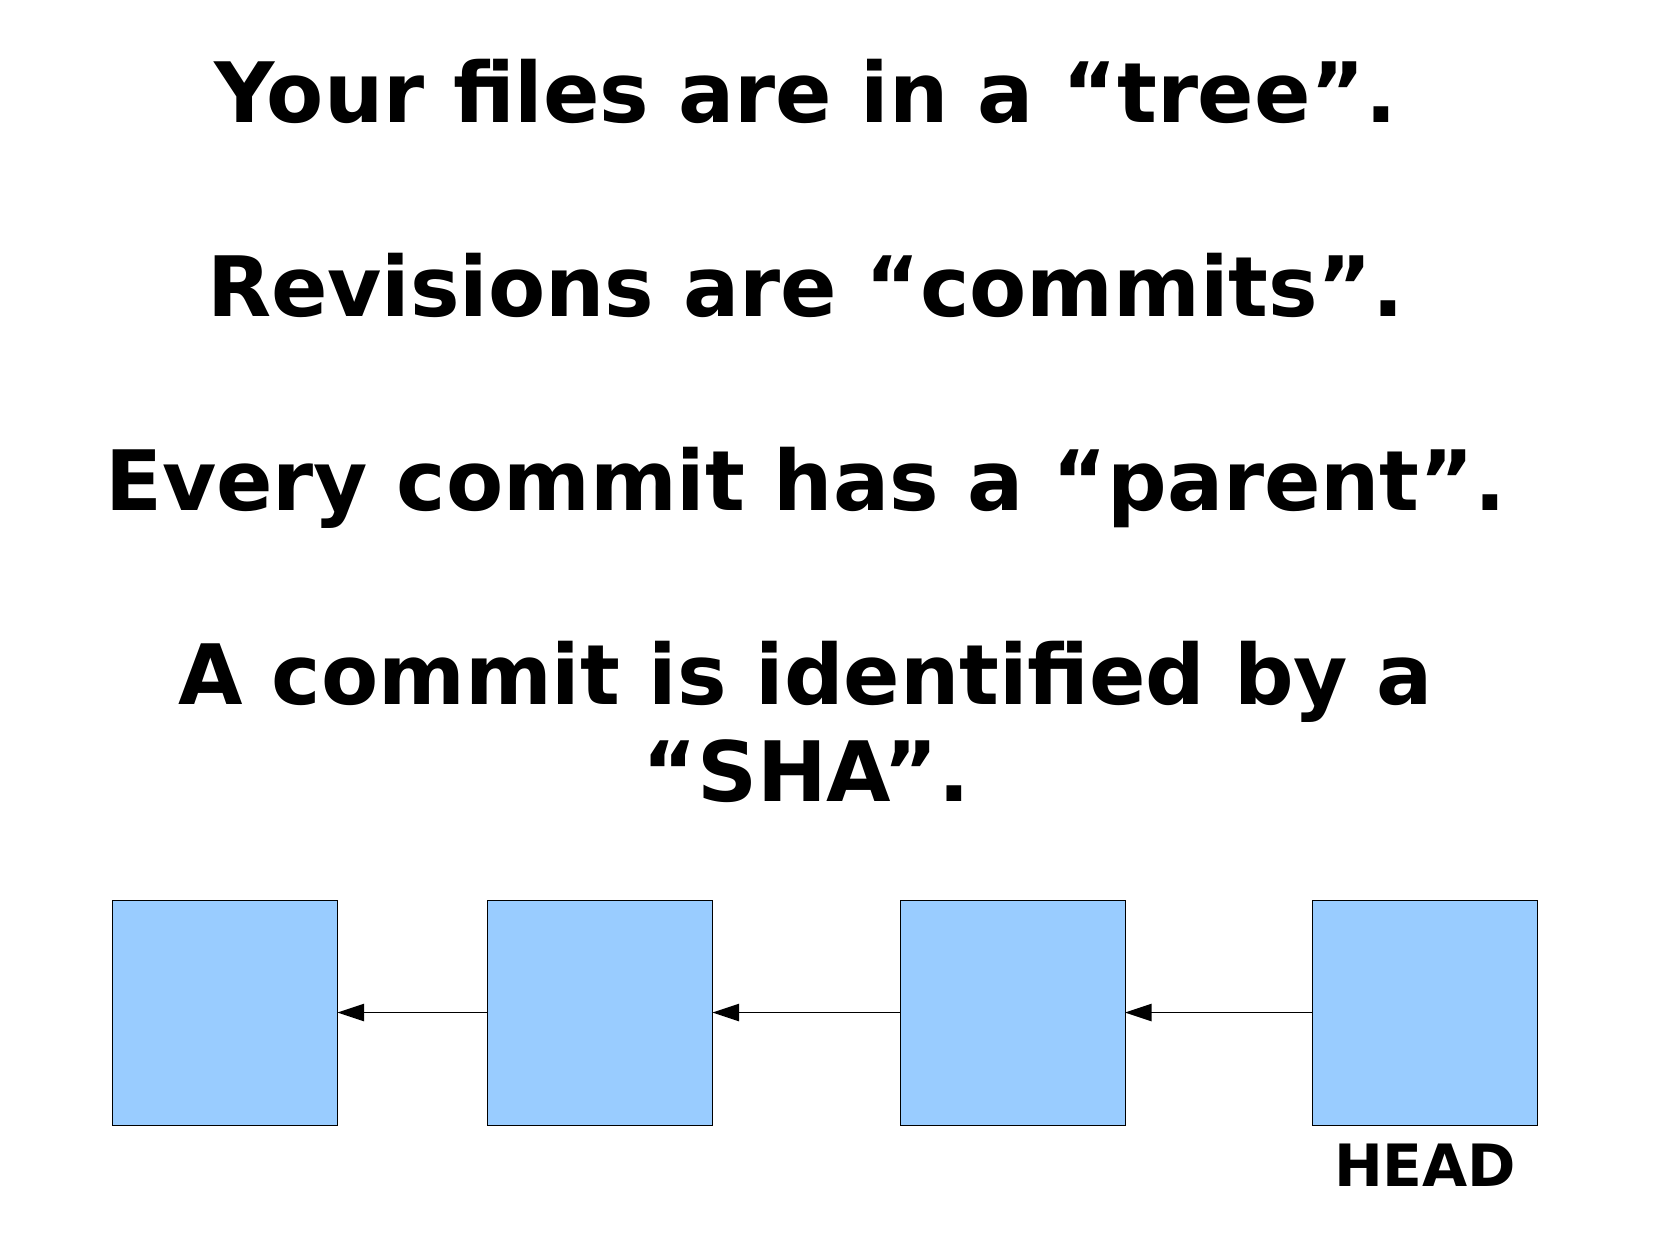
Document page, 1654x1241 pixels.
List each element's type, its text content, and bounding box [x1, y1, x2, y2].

text_box HEAD [1312, 1125, 1538, 1212]
text_box [900, 900, 1126, 1126]
text_box Your files are in a “tree”. Revisions are “commits”. Every commit has a “parent”. A commit is identified by a “SHA”. [37, 37, 1576, 767]
text_box [1312, 900, 1538, 1125]
text_box [112, 900, 338, 1126]
text_box [487, 900, 713, 1126]
